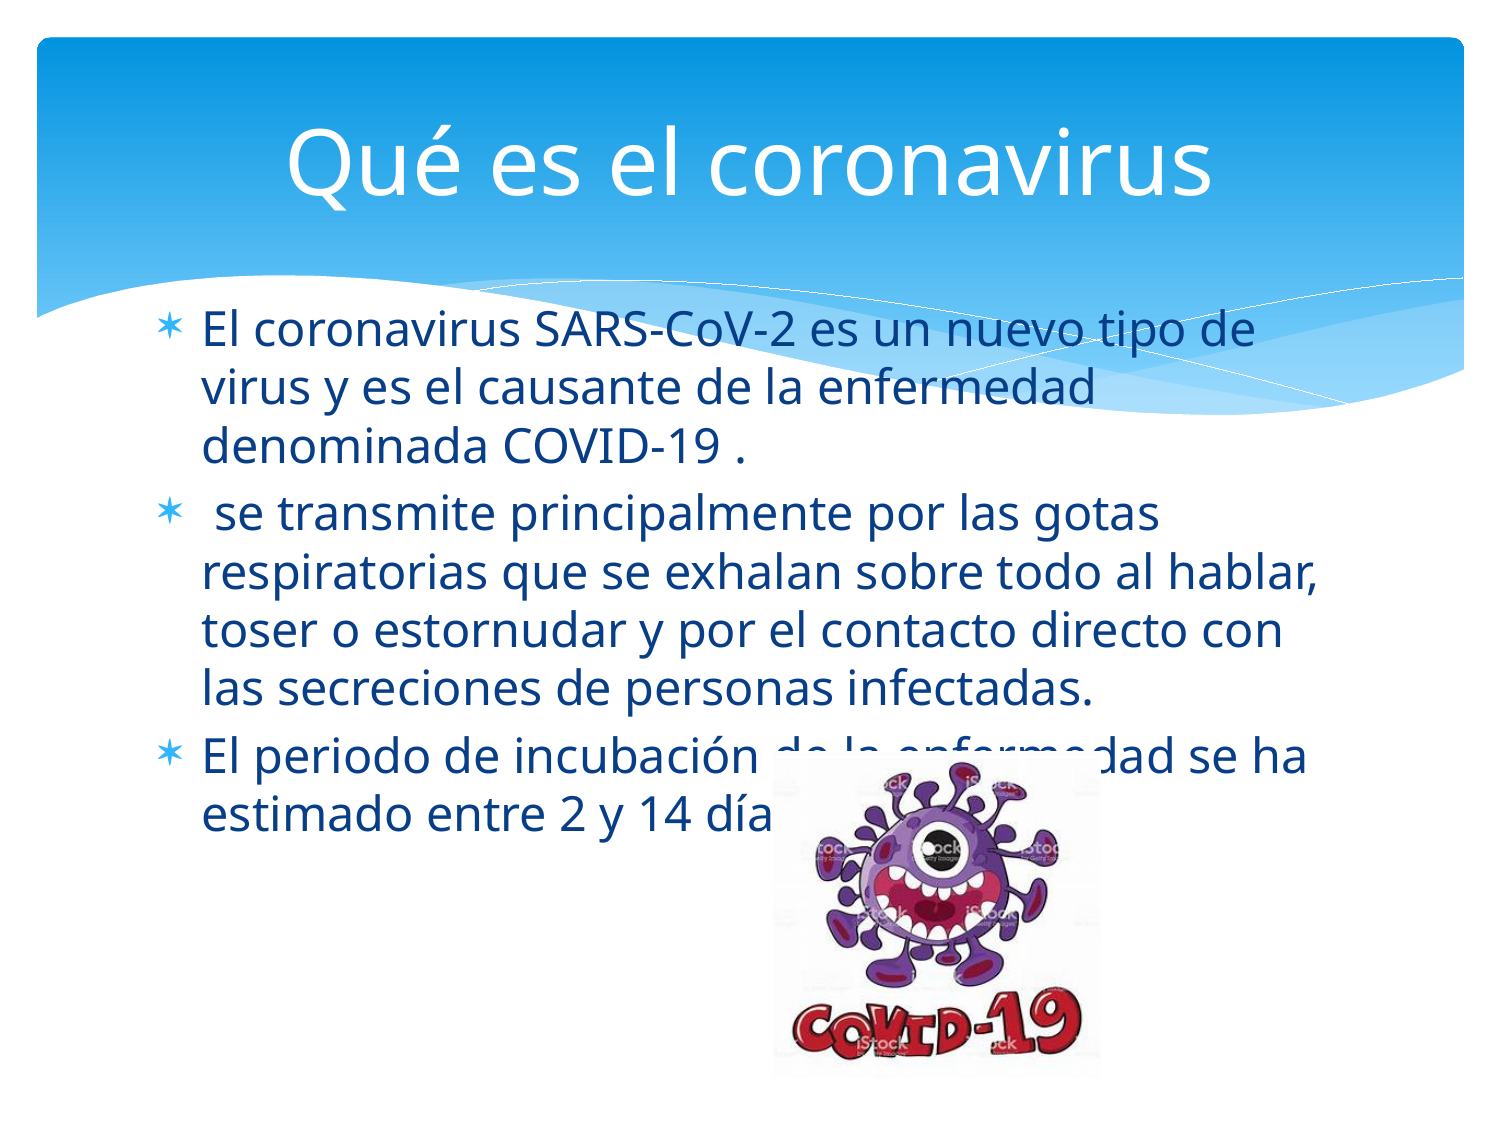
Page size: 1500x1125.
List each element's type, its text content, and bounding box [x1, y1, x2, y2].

picture [773, 751, 1101, 1079]
title Qué es el coronavirus [75, 55, 1425, 261]
list El coronavirus SARS-CoV-2 es un nuevo tipo de virus y es el causante de la enfermedad denominada COVID-19 . se transmite principalmente por las gotas respiratorias que se exhalan sobre todo al hablar, toser o estornudar y por el contacto directo con las secreciones de personas infectadas. El periodo de incubación de la enfermedad se ha estimado entre 2 y 14 días. [143, 290, 1359, 857]
